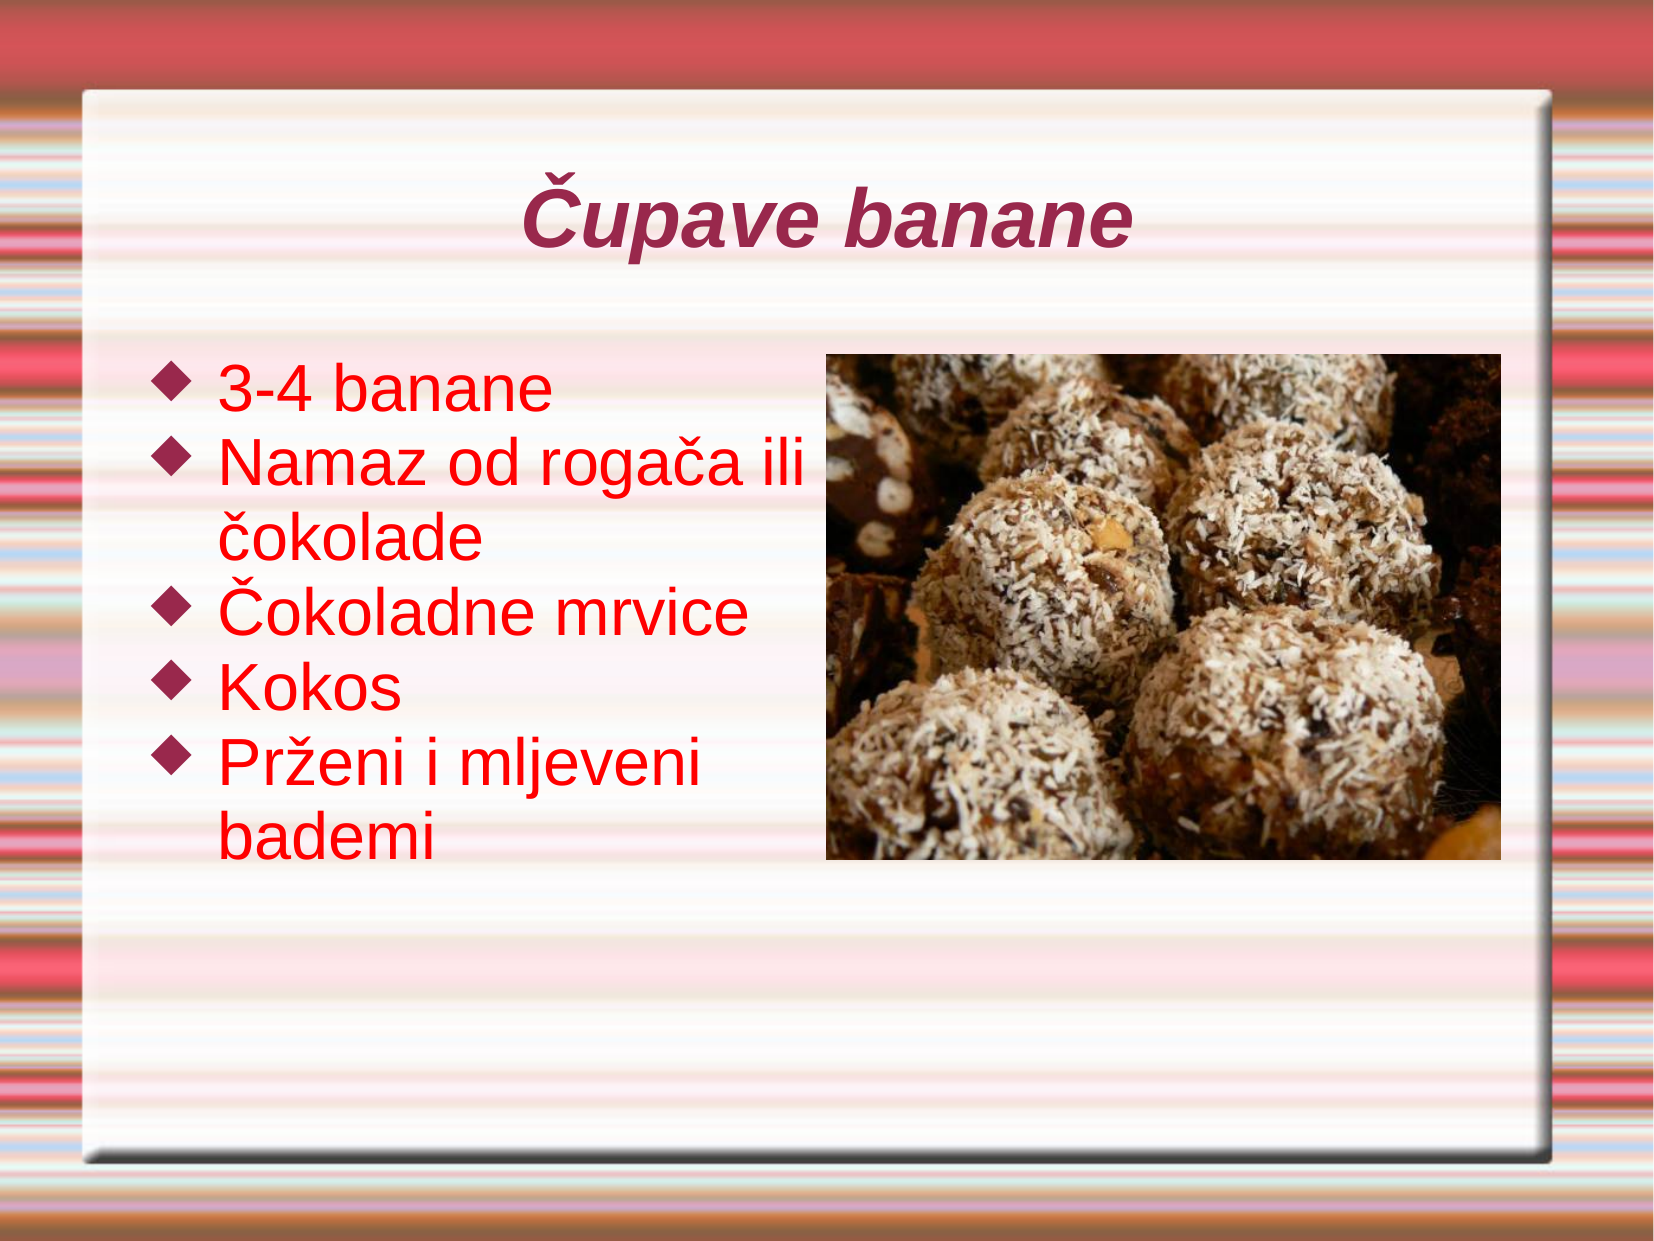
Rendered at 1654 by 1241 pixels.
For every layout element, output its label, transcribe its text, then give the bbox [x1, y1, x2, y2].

picture [0, 0, 1654, 1241]
title Čupave banane [121, 122, 1534, 315]
list 3-4 banane Namaz od rogača ili čokolade Čokoladne mrvice Kokos Prženi i mljeveni bademi [134, 350, 809, 1118]
